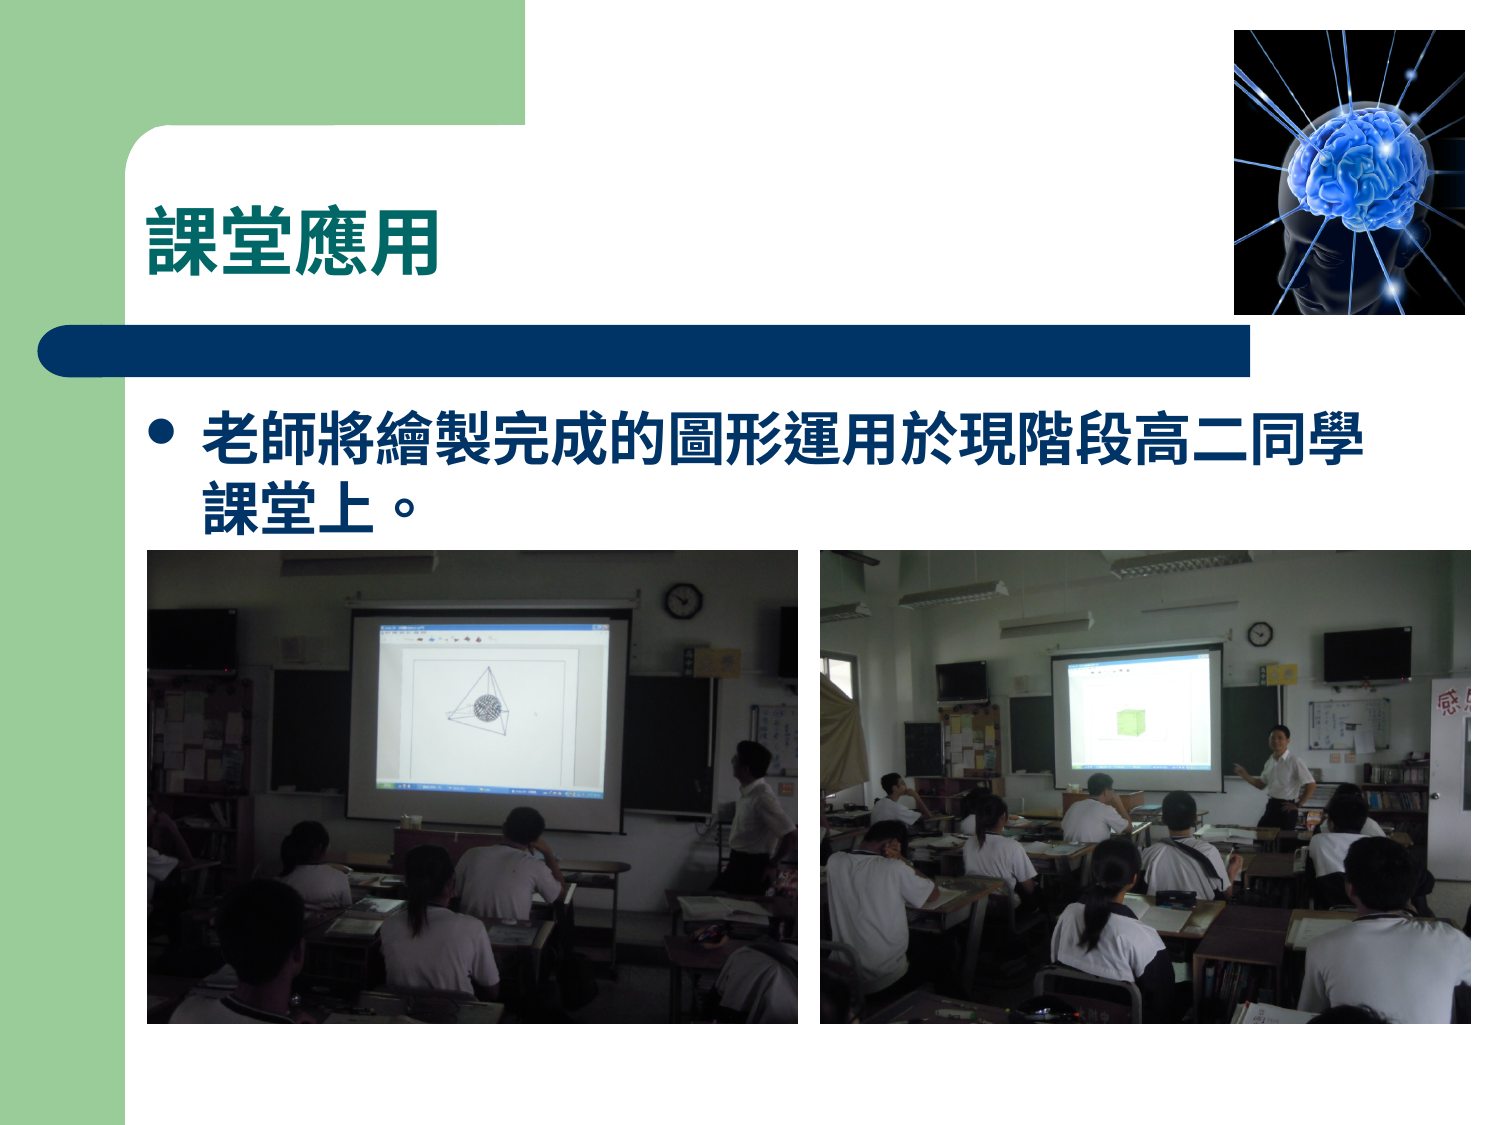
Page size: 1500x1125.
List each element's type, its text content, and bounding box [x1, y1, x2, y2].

picture [820, 550, 1471, 1024]
title 課堂應用 [136, 136, 1234, 301]
list 老師將繪製完成的圖形運用於現階段高二同學課堂上。 [137, 387, 1400, 999]
picture [147, 550, 798, 1024]
picture [1234, 30, 1465, 315]
